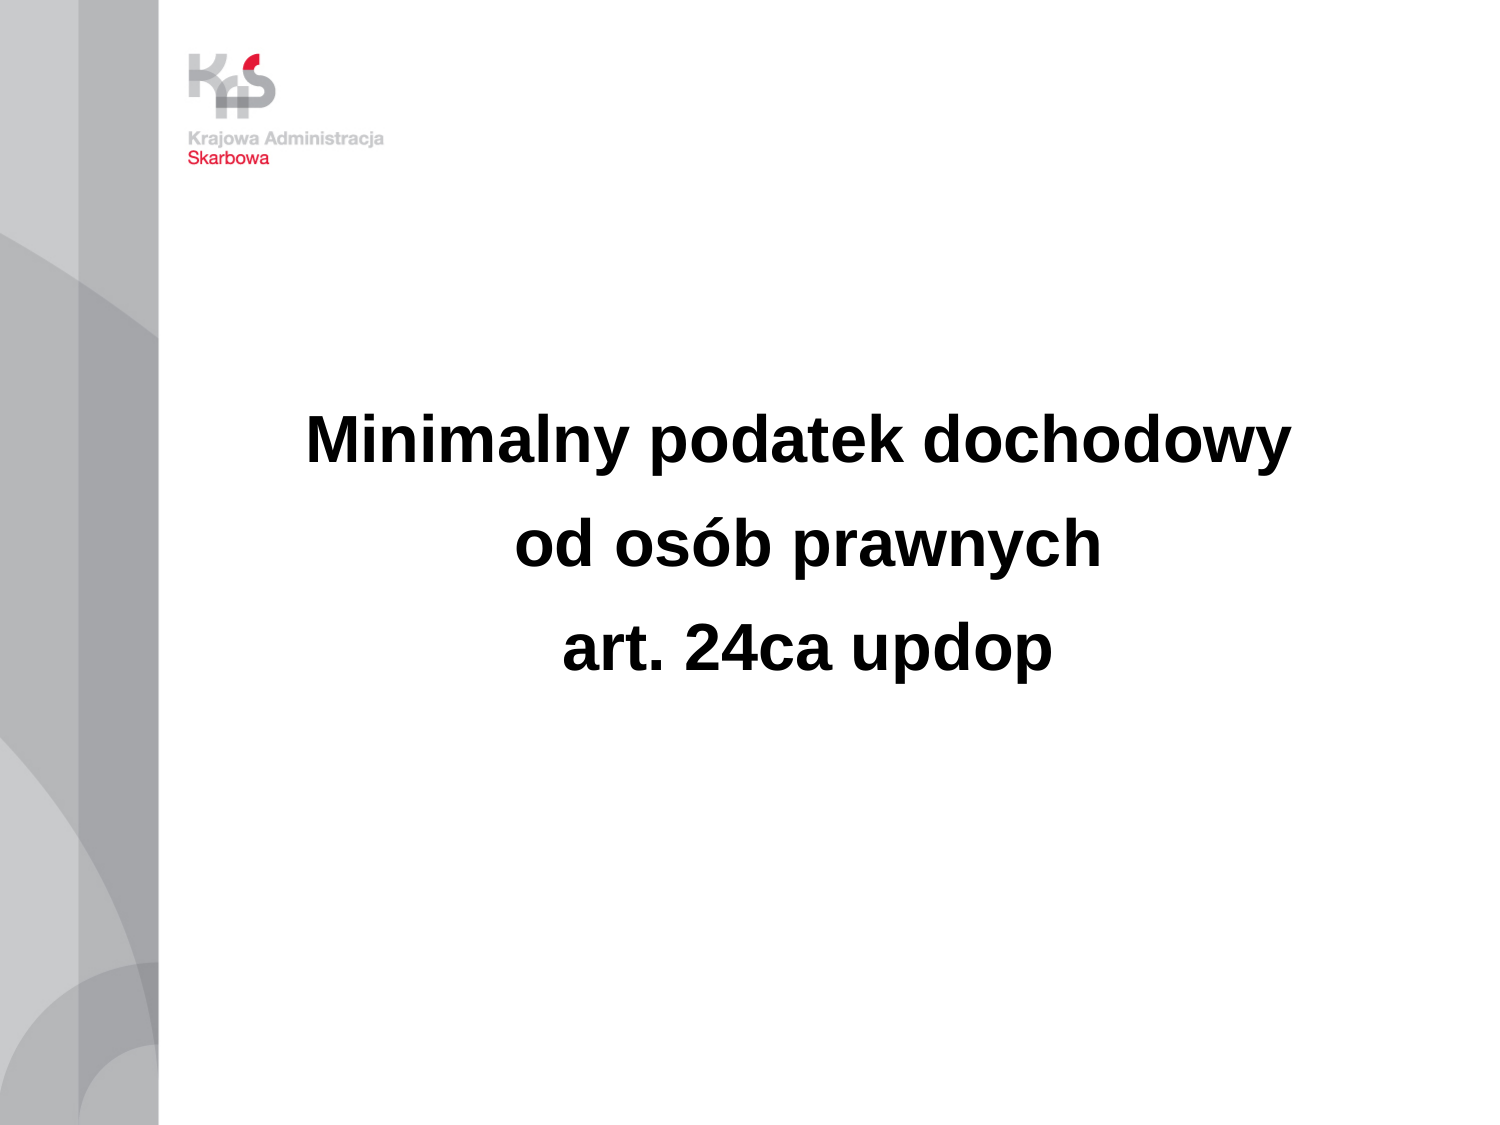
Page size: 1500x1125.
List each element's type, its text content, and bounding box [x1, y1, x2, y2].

picture [0, 0, 1500, 1125]
subtitle Minimalny podatek dochodowy od osób prawnych art. 24ca updop [200, 173, 1418, 916]
